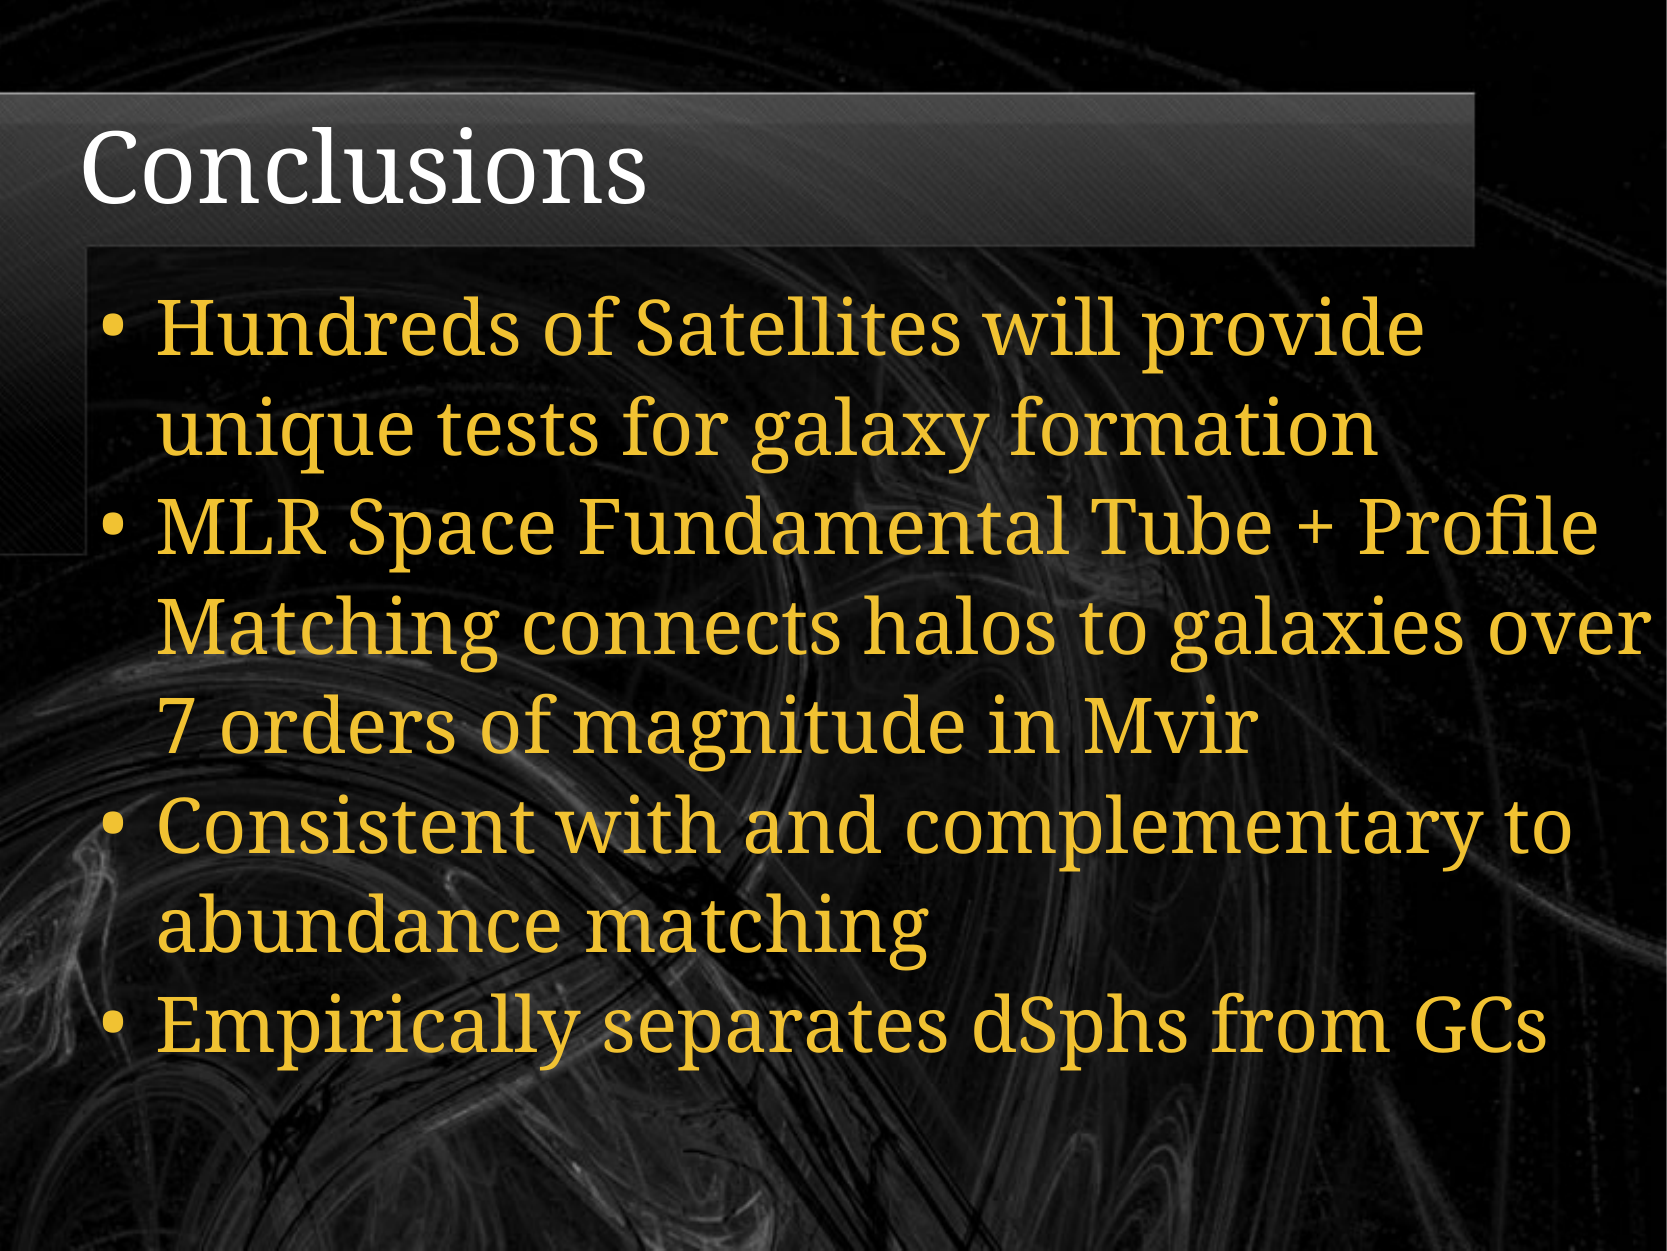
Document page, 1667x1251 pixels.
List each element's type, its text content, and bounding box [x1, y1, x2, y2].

picture [0, 0, 1667, 1251]
list Hundreds of Satellites will provide unique tests for galaxy formation MLR Space Fundamental Tube + Profile Matching connects halos to galaxies over 7 orders of magnitude in Mvir Consistent with and complementary to abundance matching Empirically separates dSphs from GCs [80, 276, 1667, 1177]
title Conclusions [78, 99, 1665, 250]
